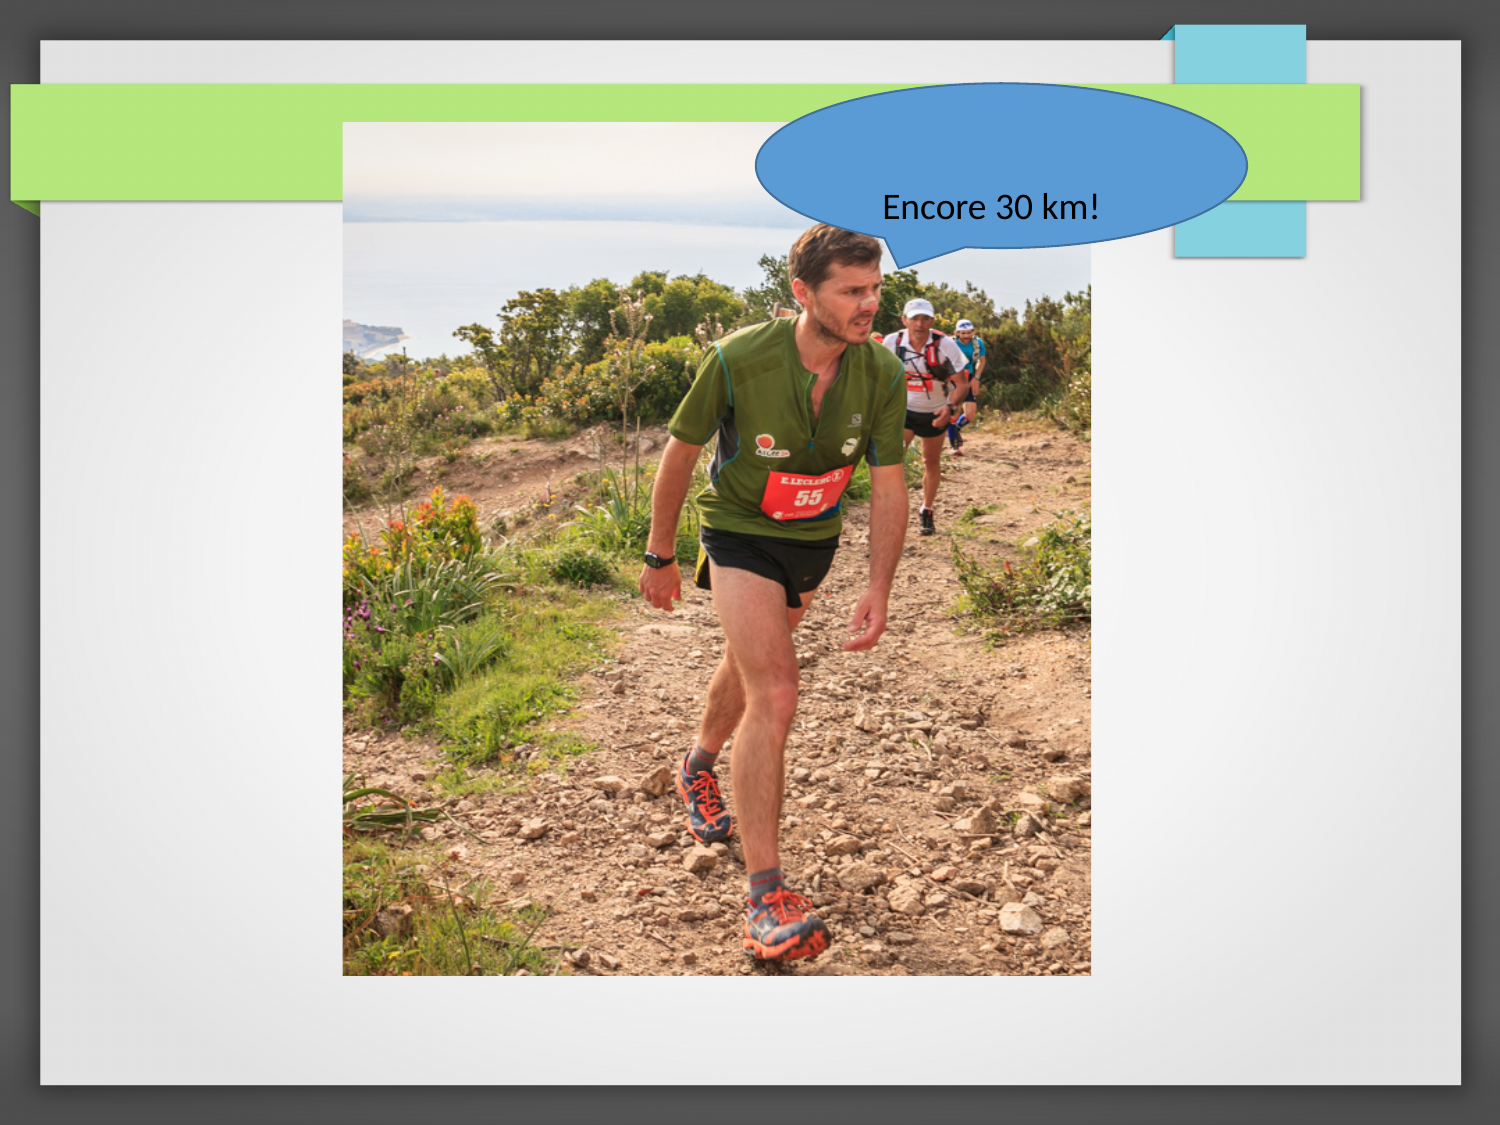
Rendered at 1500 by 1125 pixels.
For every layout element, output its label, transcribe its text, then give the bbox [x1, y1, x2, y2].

text_box [868, 235, 1134, 269]
text_box Encore 30 km! [867, 174, 1299, 235]
picture [0, 0, 1500, 1125]
text_box [755, 83, 1248, 235]
